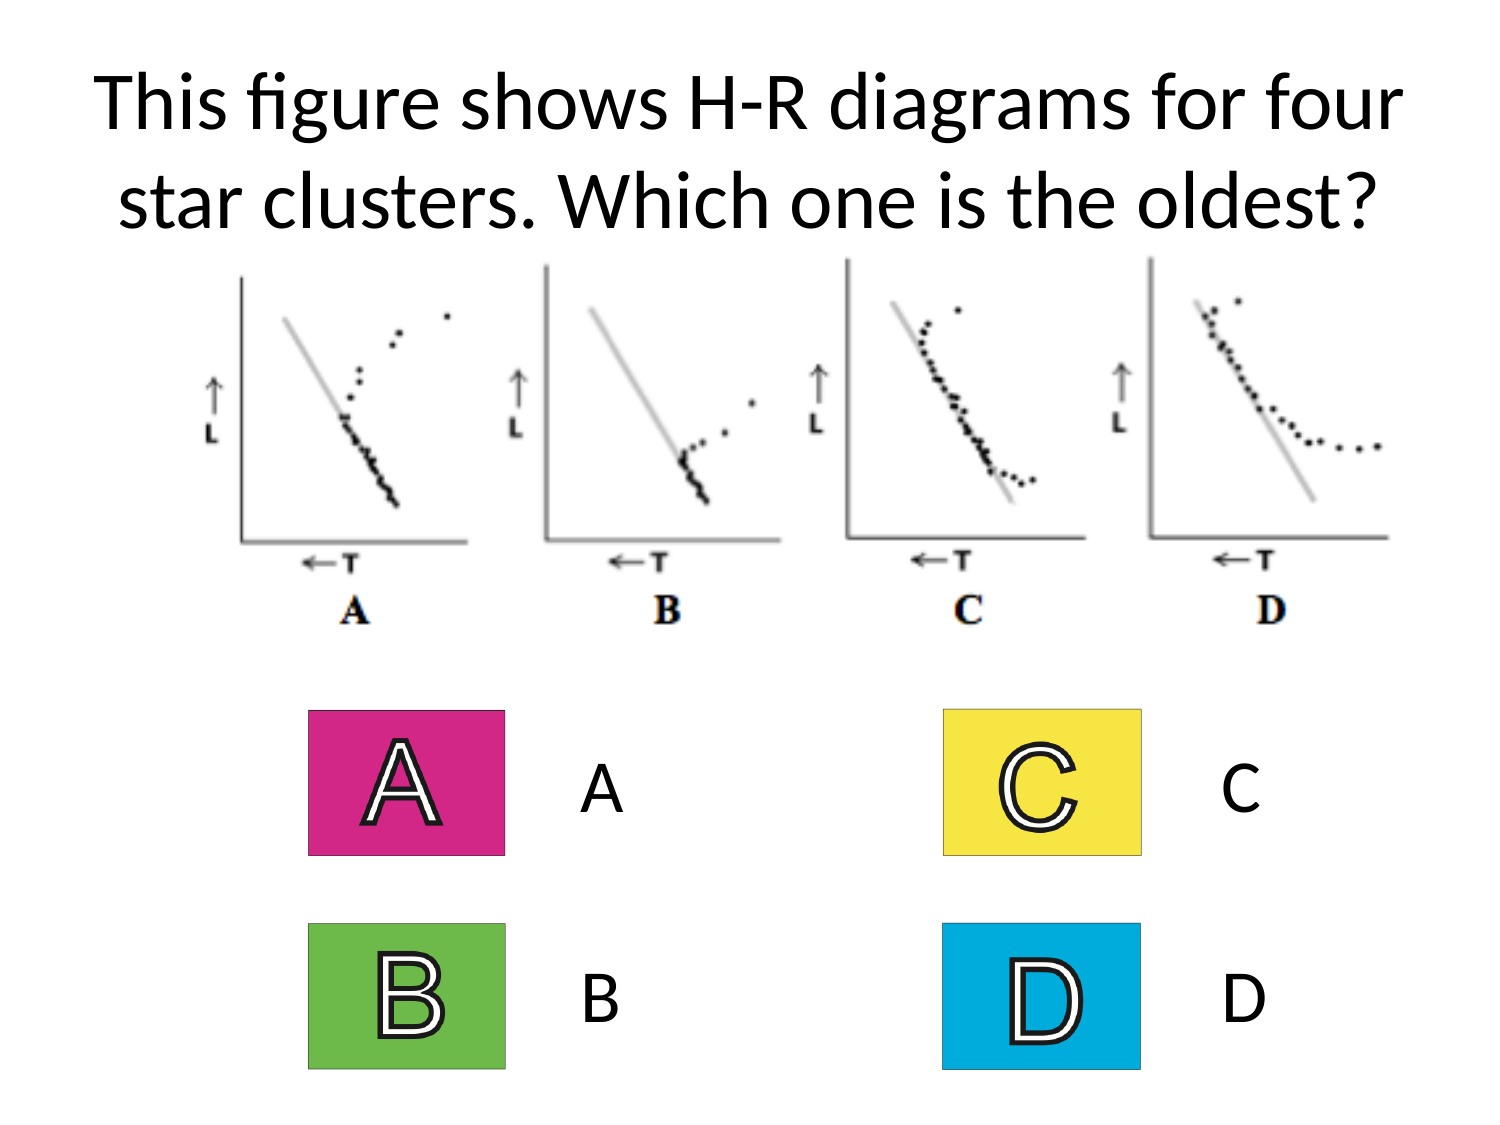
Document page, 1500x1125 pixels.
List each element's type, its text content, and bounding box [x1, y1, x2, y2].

picture [941, 921, 1142, 1071]
text_box B [565, 940, 637, 1046]
picture [941, 707, 1143, 857]
picture [306, 921, 507, 1071]
text_box A [566, 730, 640, 835]
text_box This figure shows H-R diagrams for four star clusters. Which one is the oldest? [74, 24, 1425, 268]
text_box D [1207, 940, 1284, 1046]
picture [306, 707, 507, 858]
text_box C [1207, 730, 1277, 835]
picture [186, 268, 1425, 651]
